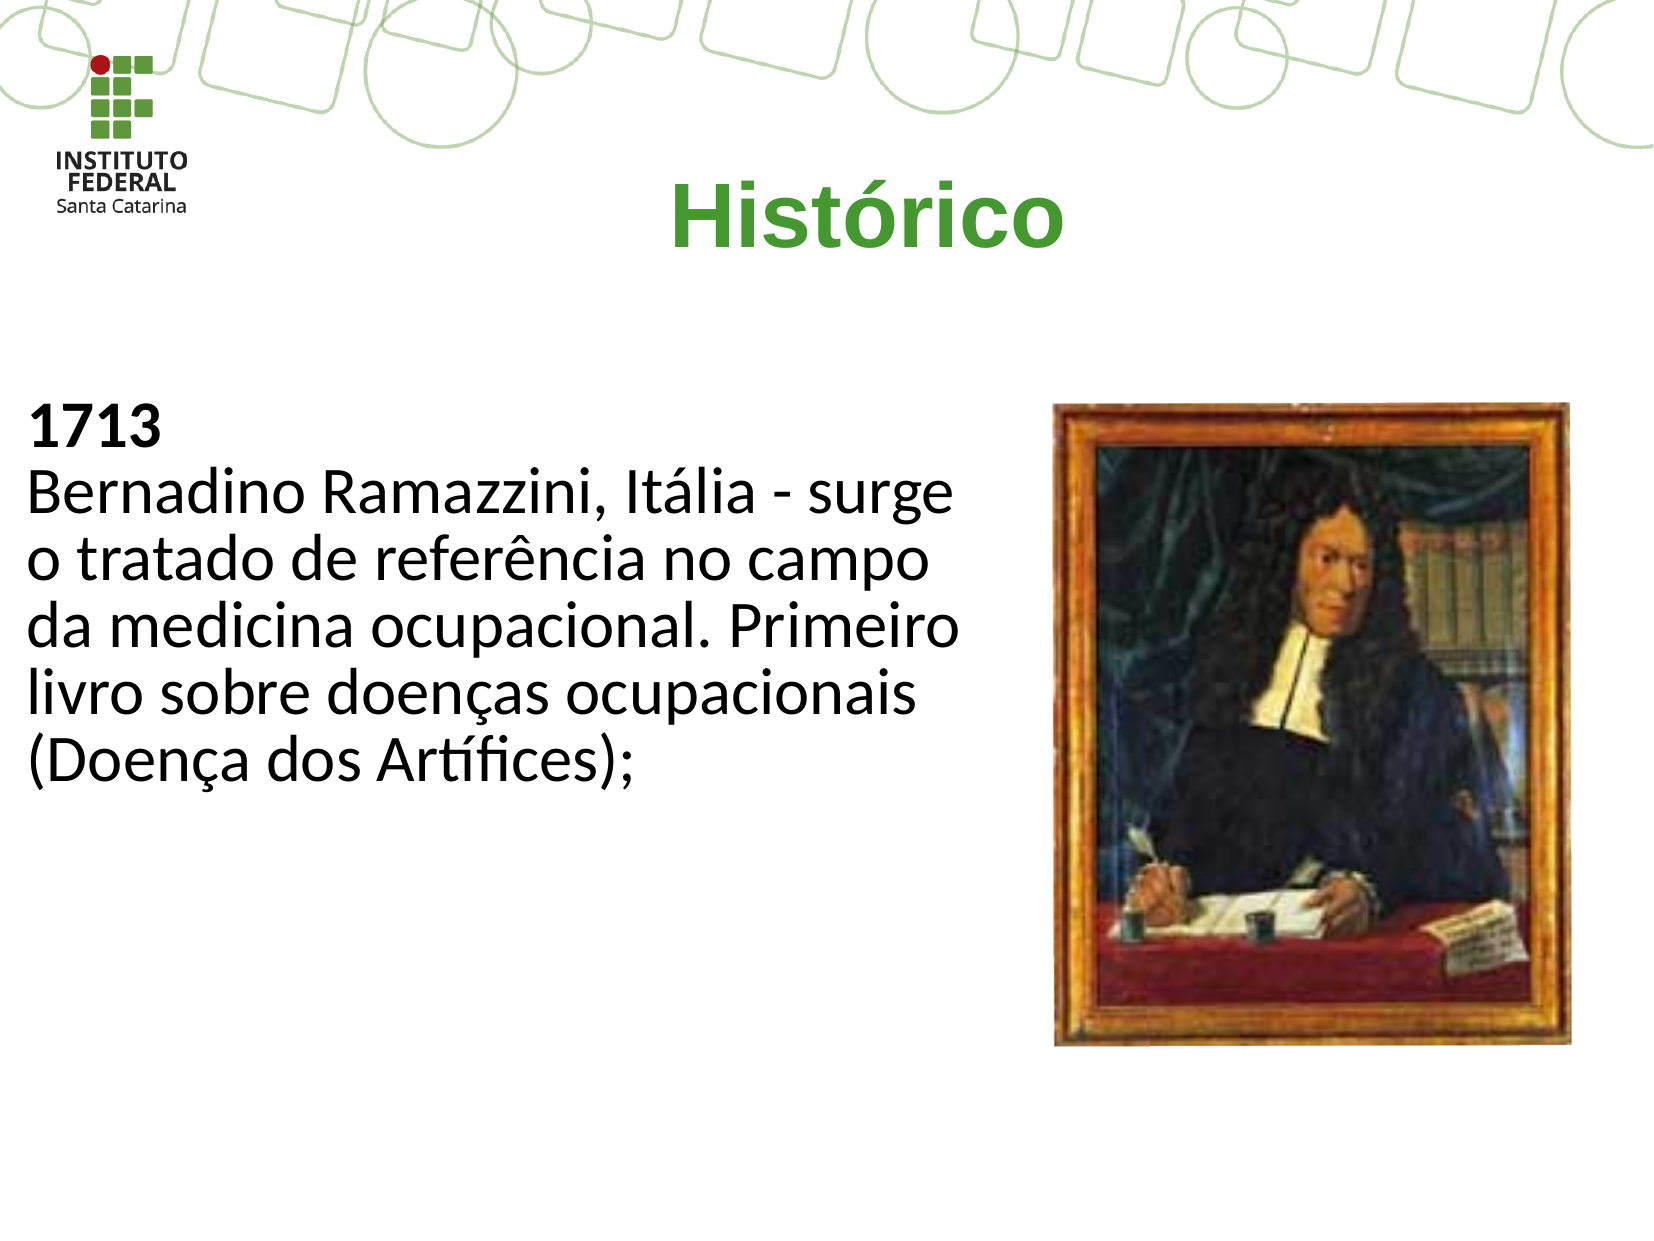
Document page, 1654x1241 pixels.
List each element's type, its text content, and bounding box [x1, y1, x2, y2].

text_box [107, 330, 1501, 839]
text_box 1713 Bernadino Ramazzini, Itália - surge o tratado de referência no campo da medicina ocupacional. Primeiro livro sobre doenças ocupacionais (Doença dos Artífices); [11, 389, 993, 804]
title Histórico [212, 111, 1524, 319]
picture [0, 0, 1654, 1169]
